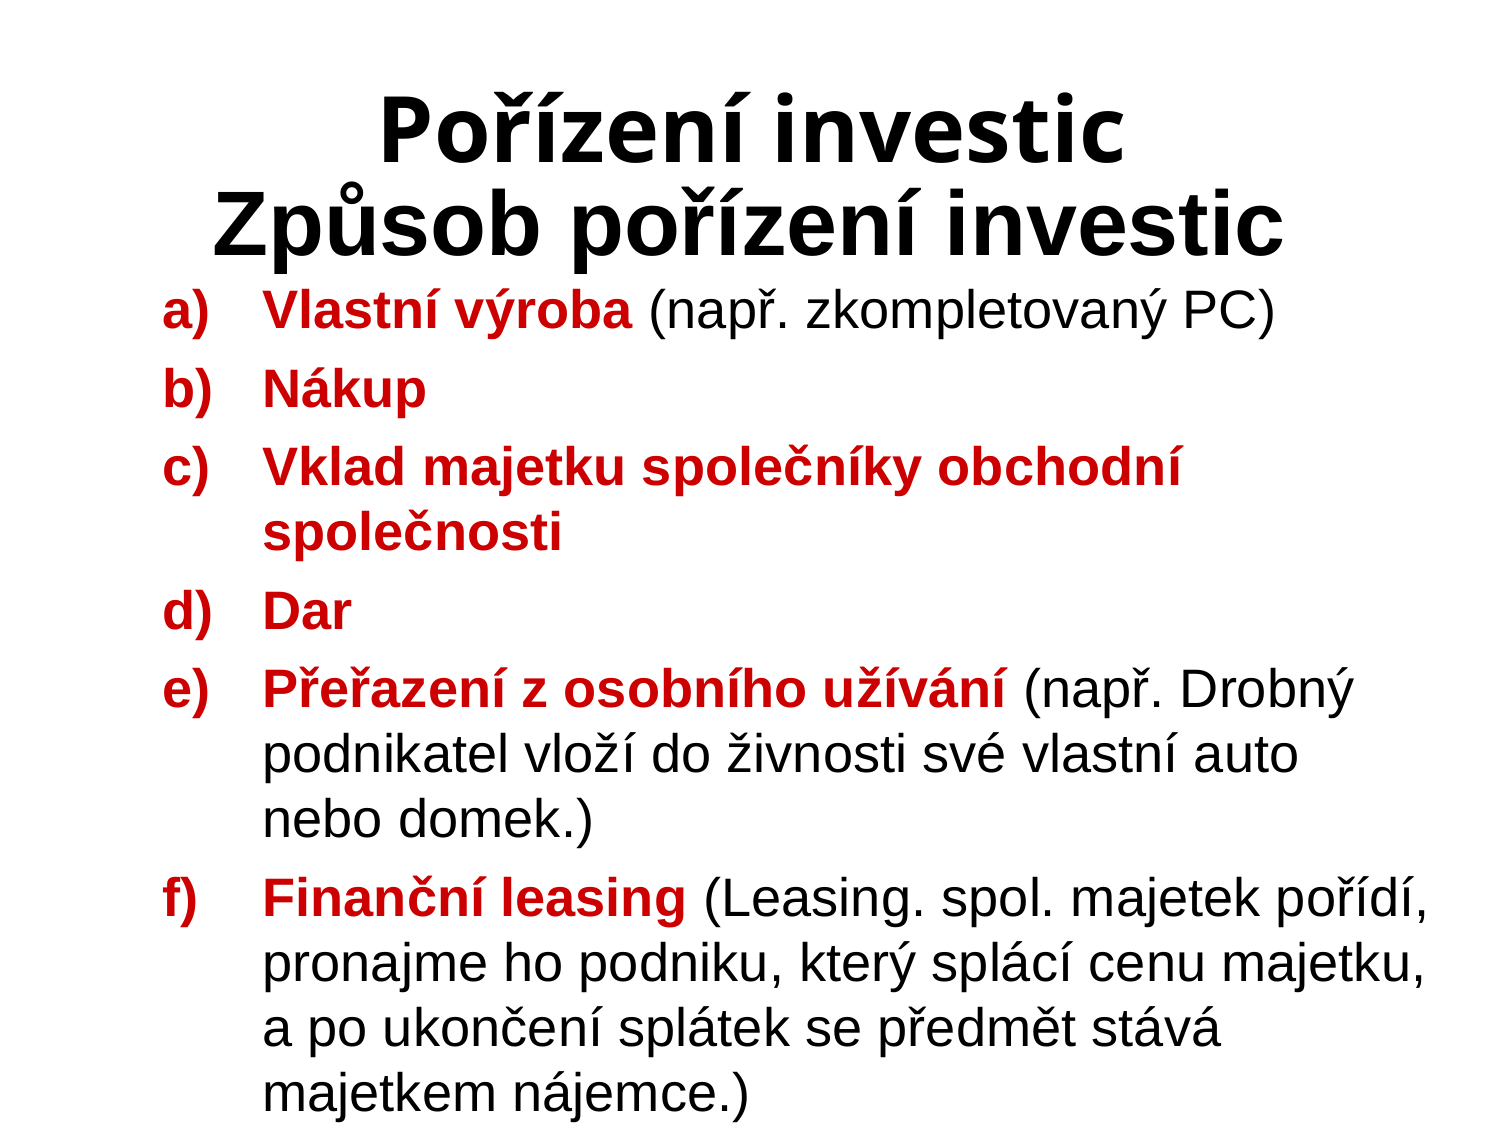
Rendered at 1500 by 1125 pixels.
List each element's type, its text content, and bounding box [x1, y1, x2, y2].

title Způsob pořízení investic [75, 125, 1426, 313]
text_box Vlastní výroba (např. zkompletovaný PC) Nákup Vklad majetku společníky obchodní společnosti Dar Přeřazení z osobního užívání (např. Drobný podnikatel vloží do živnosti své vlastní auto nebo domek.) Finanční leasing (Leasing. spol. majetek pořídí, pronajme ho podniku, který splácí cenu majetku, a po ukončení splátek se předmět stává majetkem nájemce.) [147, 267, 1447, 976]
text_box Pořízení investic [76, 66, 1427, 185]
